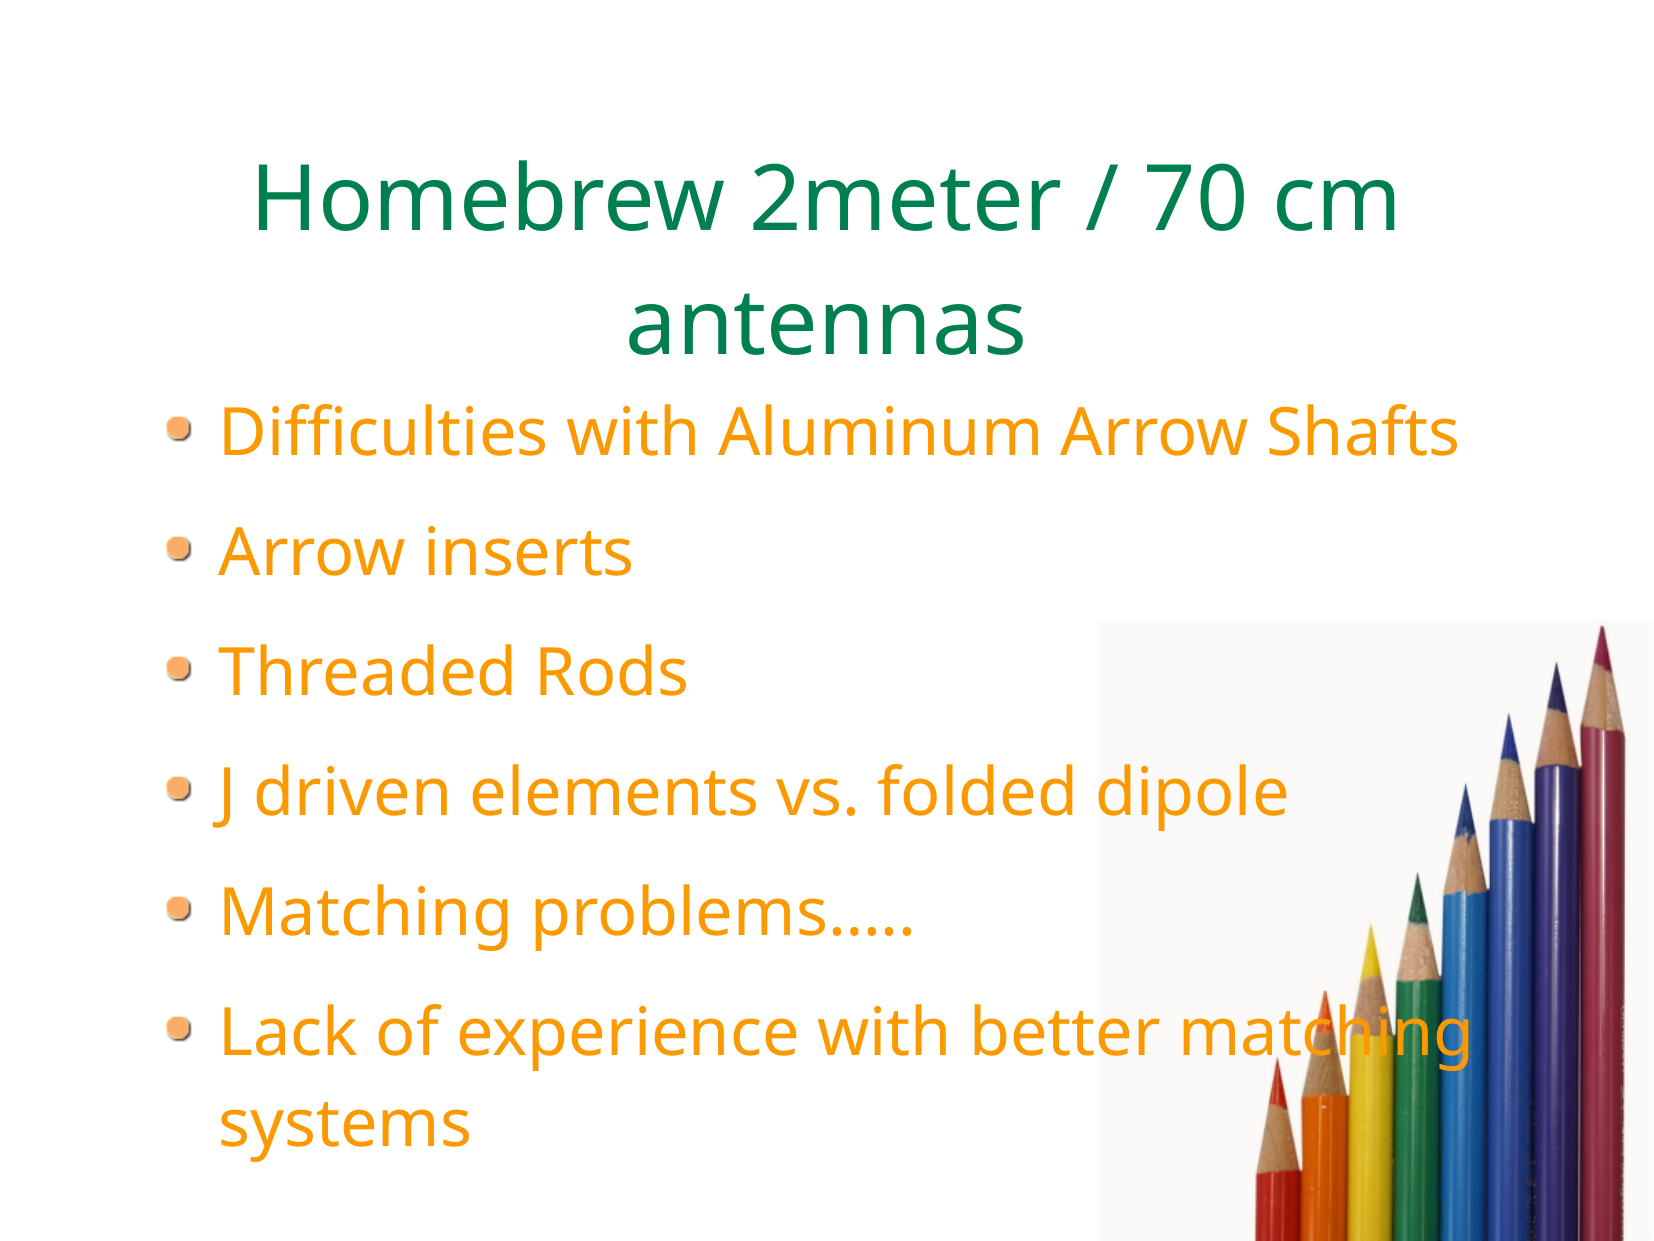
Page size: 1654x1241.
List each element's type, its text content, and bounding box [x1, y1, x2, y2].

list Difficulties with Aluminum Arrow Shafts Arrow inserts Threaded Rods J driven elements vs. folded dipole Matching problems….. Lack of experience with better matching systems [147, 383, 1506, 1119]
title Homebrew 2meter / 70 cm antennas [147, 141, 1506, 373]
picture [0, 0, 1654, 1241]
